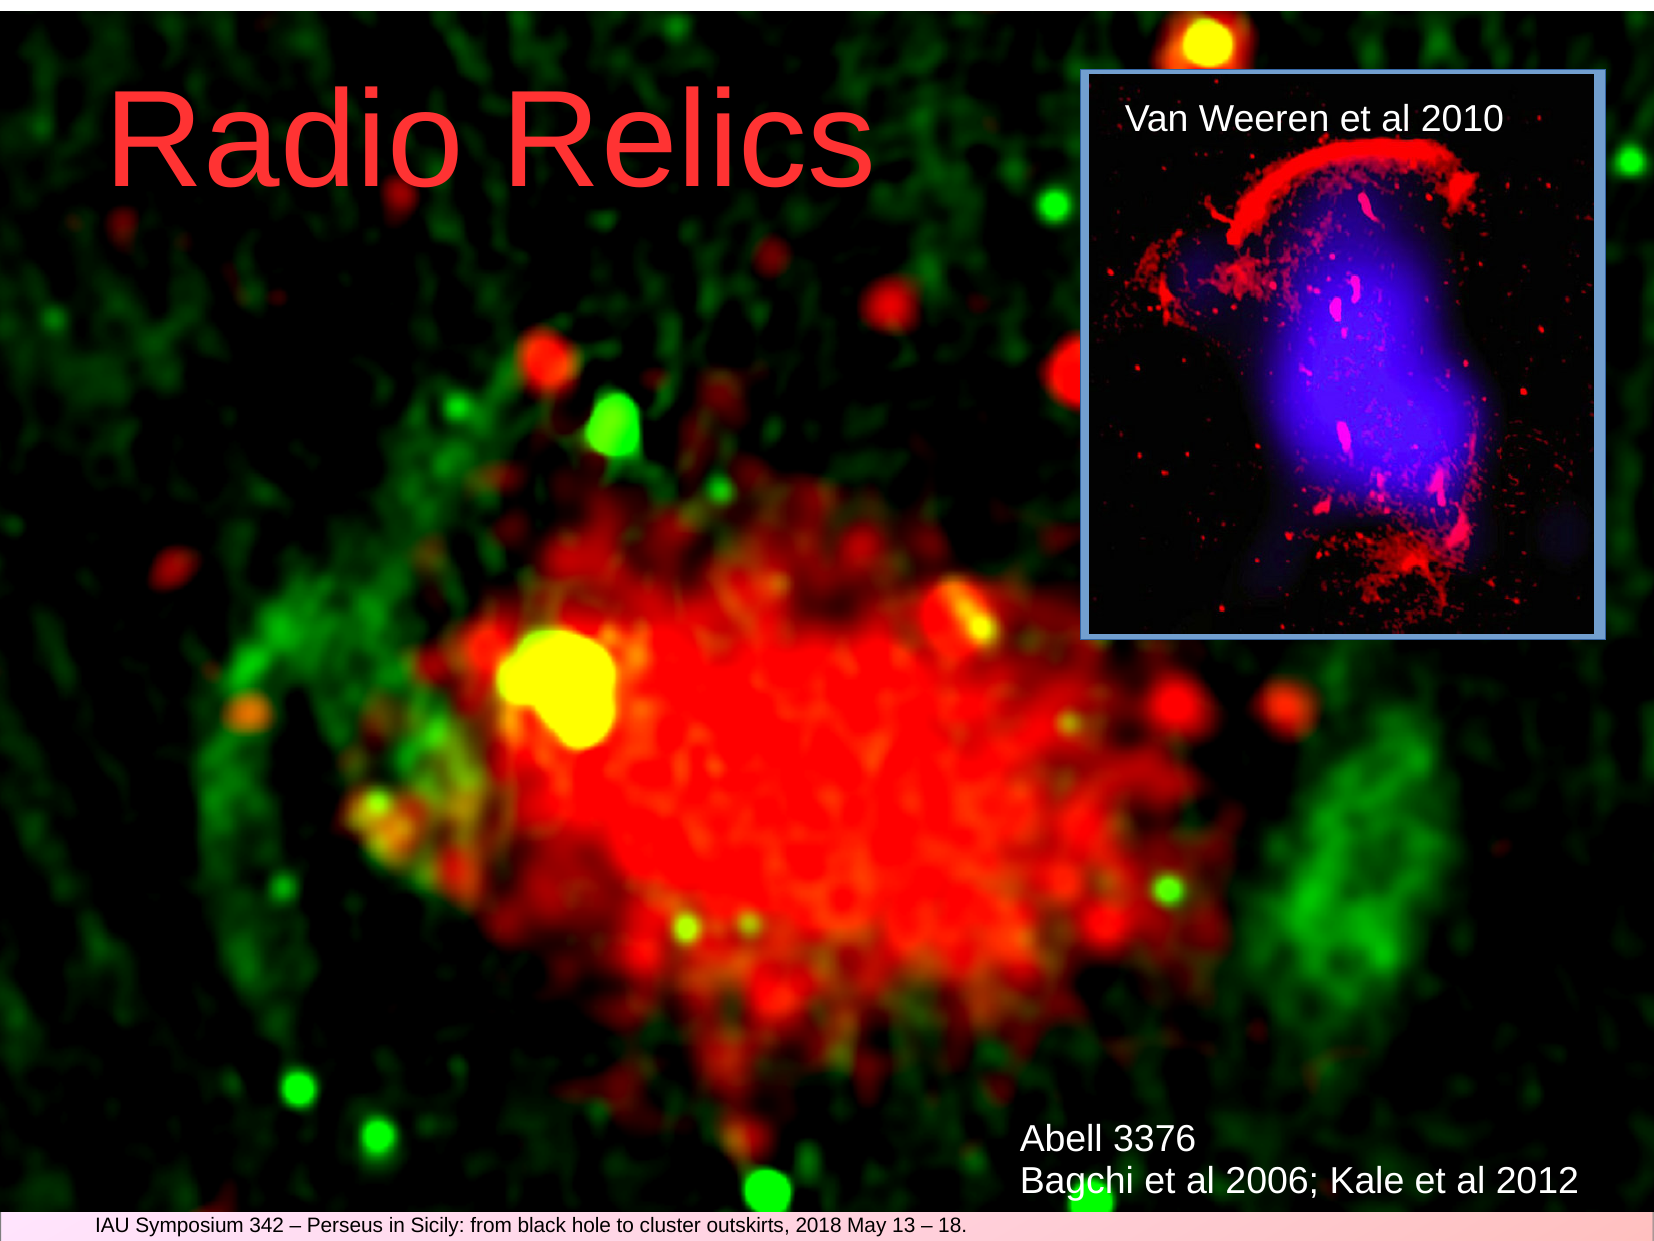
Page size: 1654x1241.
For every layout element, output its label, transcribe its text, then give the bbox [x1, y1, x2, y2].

text_box Van Weeren et al 2010 [1110, 90, 1576, 147]
text_box Abell 3376 Bagchi et al 2006; Kale et al 2012 [1005, 1110, 1654, 1209]
text_box Radio Relics [90, 54, 901, 378]
picture [0, 11, 1654, 1212]
text_box [1080, 69, 1606, 640]
